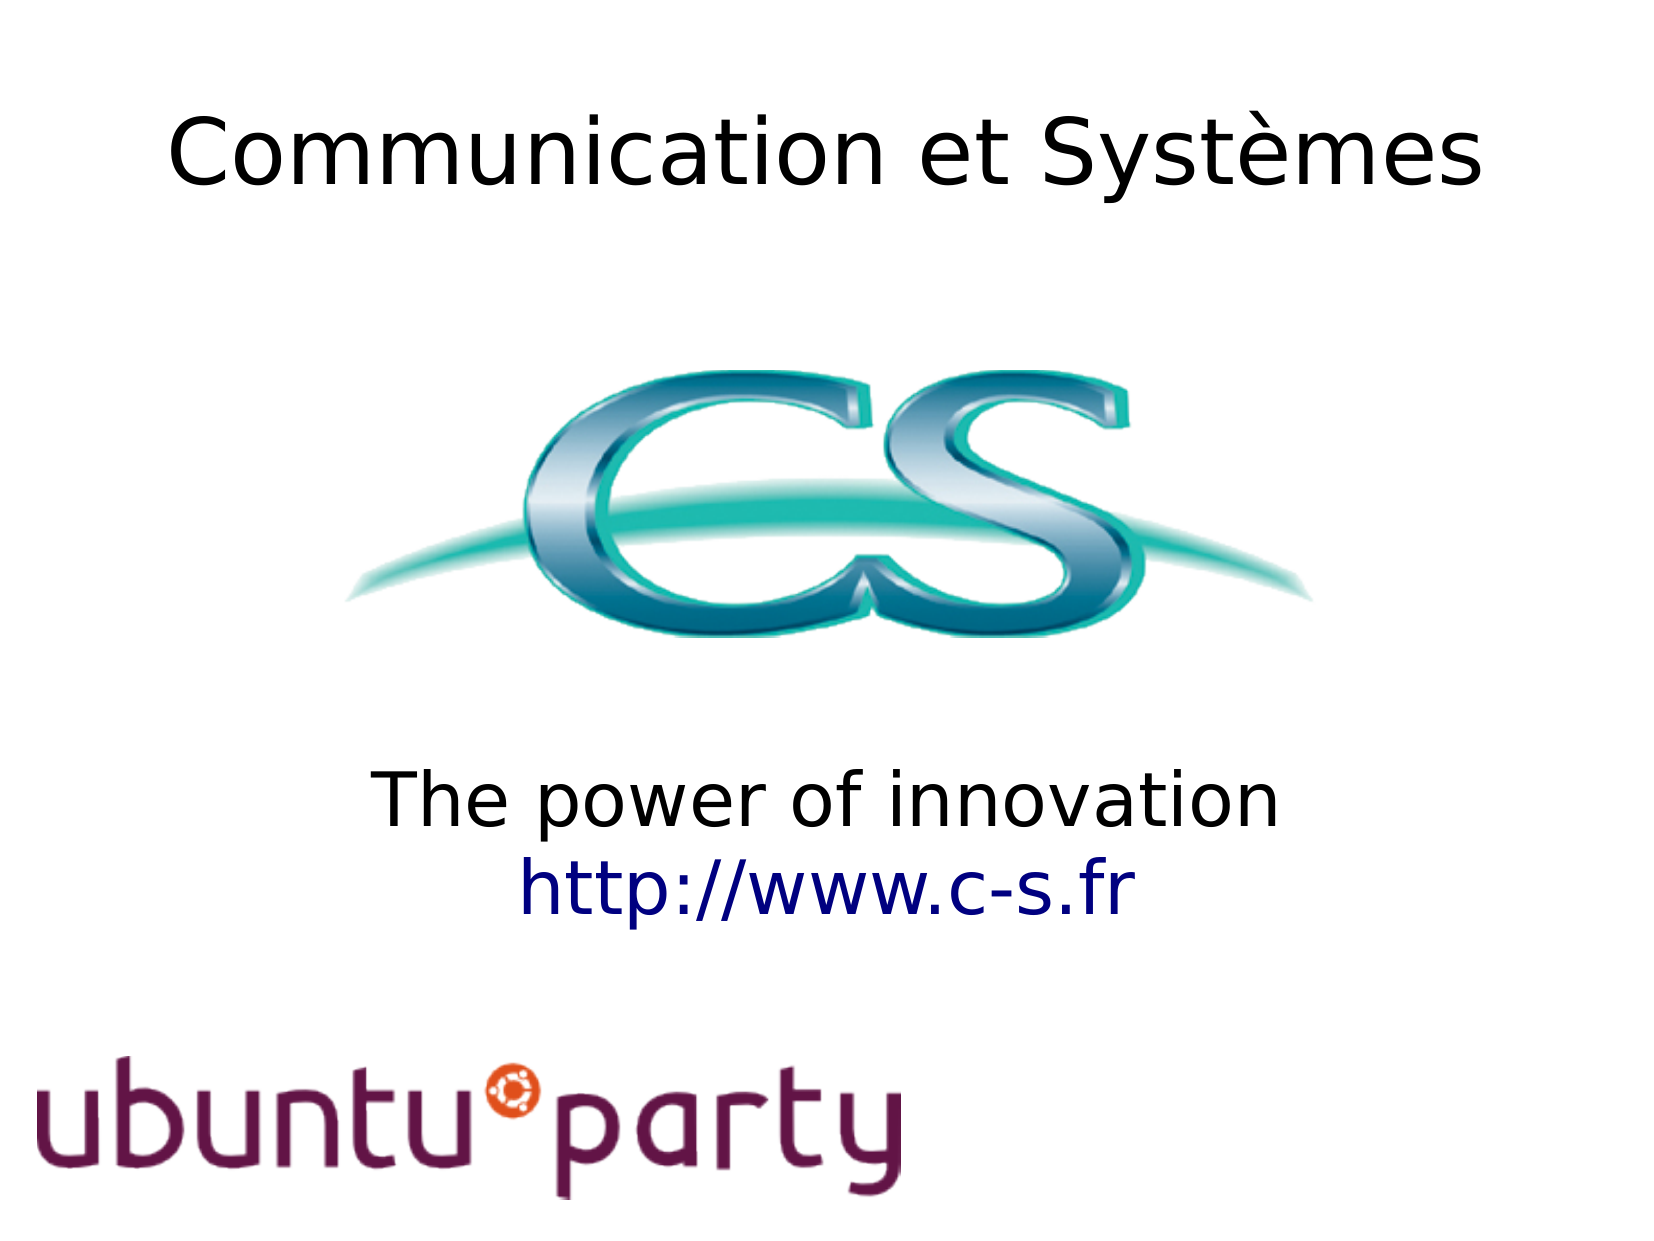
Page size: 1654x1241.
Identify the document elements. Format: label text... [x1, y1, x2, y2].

picture [37, 1056, 901, 1200]
picture [337, 370, 1322, 638]
text_box The power of innovation http://www.c-s.fr [0, 750, 1654, 940]
title Communication et Systèmes [82, 56, 1571, 250]
